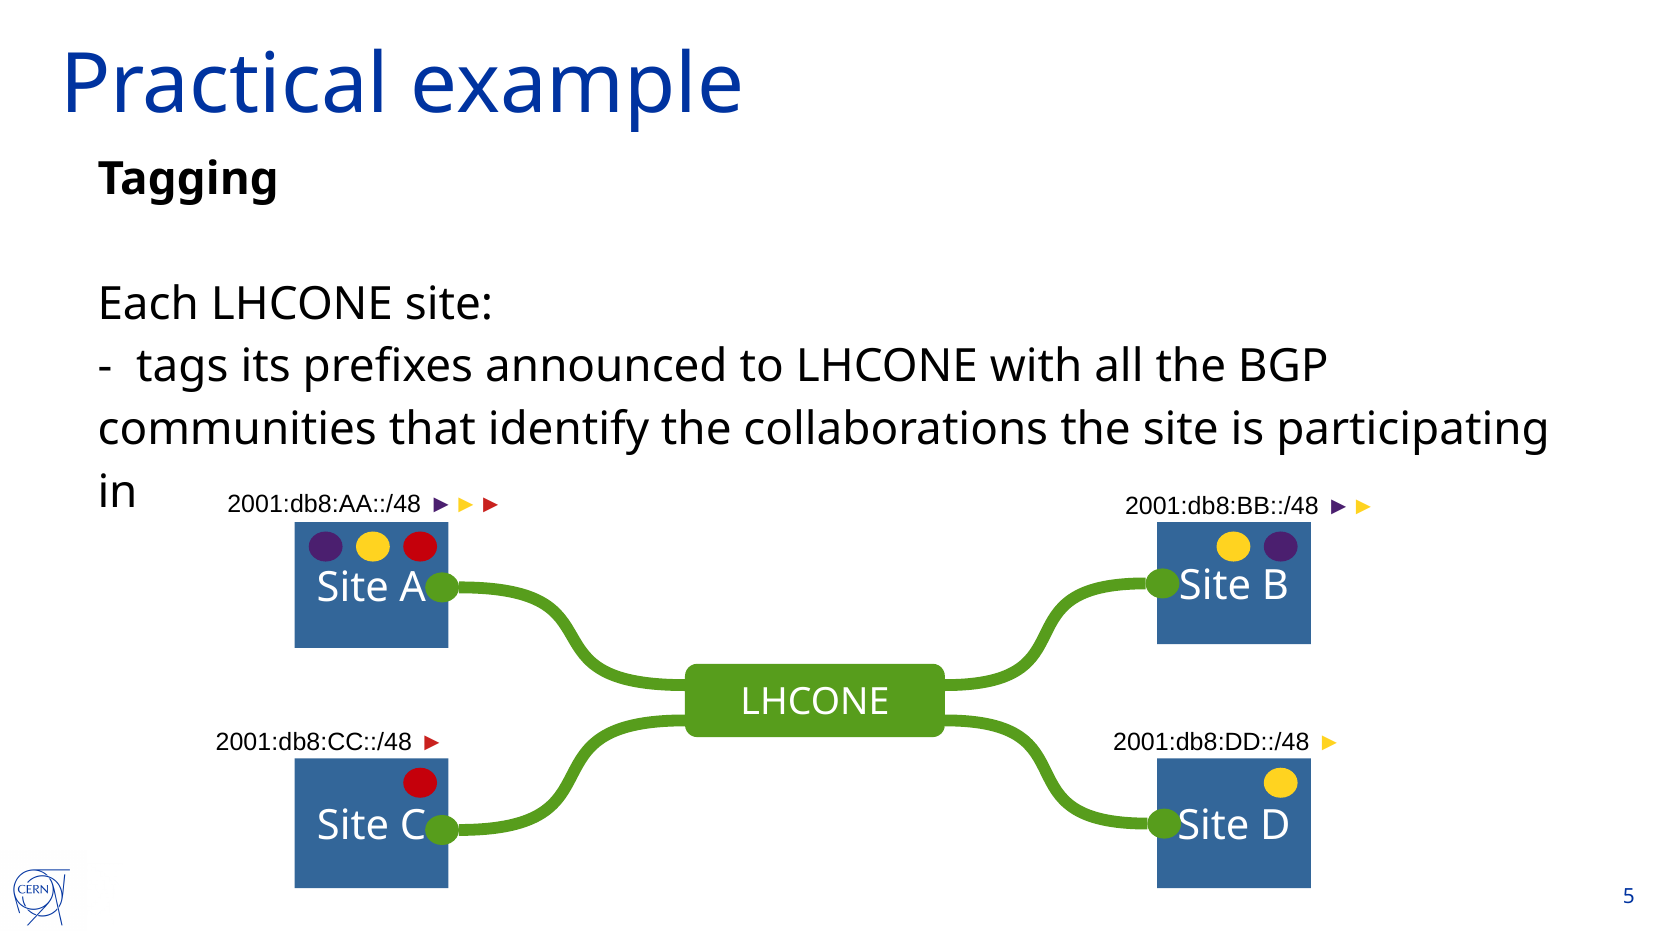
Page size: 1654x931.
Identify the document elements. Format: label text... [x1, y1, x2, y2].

text_box [425, 572, 460, 603]
text_box [1216, 542, 1251, 562]
text_box [355, 539, 390, 562]
picture [0, 850, 127, 931]
text_box 2001:db8:AA::/48 ►►► [212, 482, 567, 539]
text_box Site C [294, 778, 449, 889]
text_box [1263, 542, 1298, 562]
text_box Site D [1157, 778, 1311, 889]
text_box [403, 539, 438, 562]
text_box [403, 778, 438, 798]
text_box [1263, 778, 1298, 798]
text_box 2001:db8:BB::/48 ►► [1110, 484, 1465, 542]
text_box [308, 539, 343, 562]
text_box LHCONE [684, 663, 945, 738]
text_box Site A [294, 539, 449, 648]
text_box Site B [1157, 542, 1311, 645]
text_box [1148, 808, 1182, 839]
text_box 2001:db8:DD::/48 ► [1098, 720, 1453, 778]
title Practical example [60, 23, 1528, 174]
text_box [425, 814, 459, 846]
text_box Tagging Each LHCONE site: - tags its prefixes announced to LHCONE with all the BGP communities that identify the collaborations the site is participating in [82, 137, 1583, 498]
text_box 2001:db8:CC::/48 ► [200, 720, 556, 778]
text_box [1145, 568, 1180, 599]
